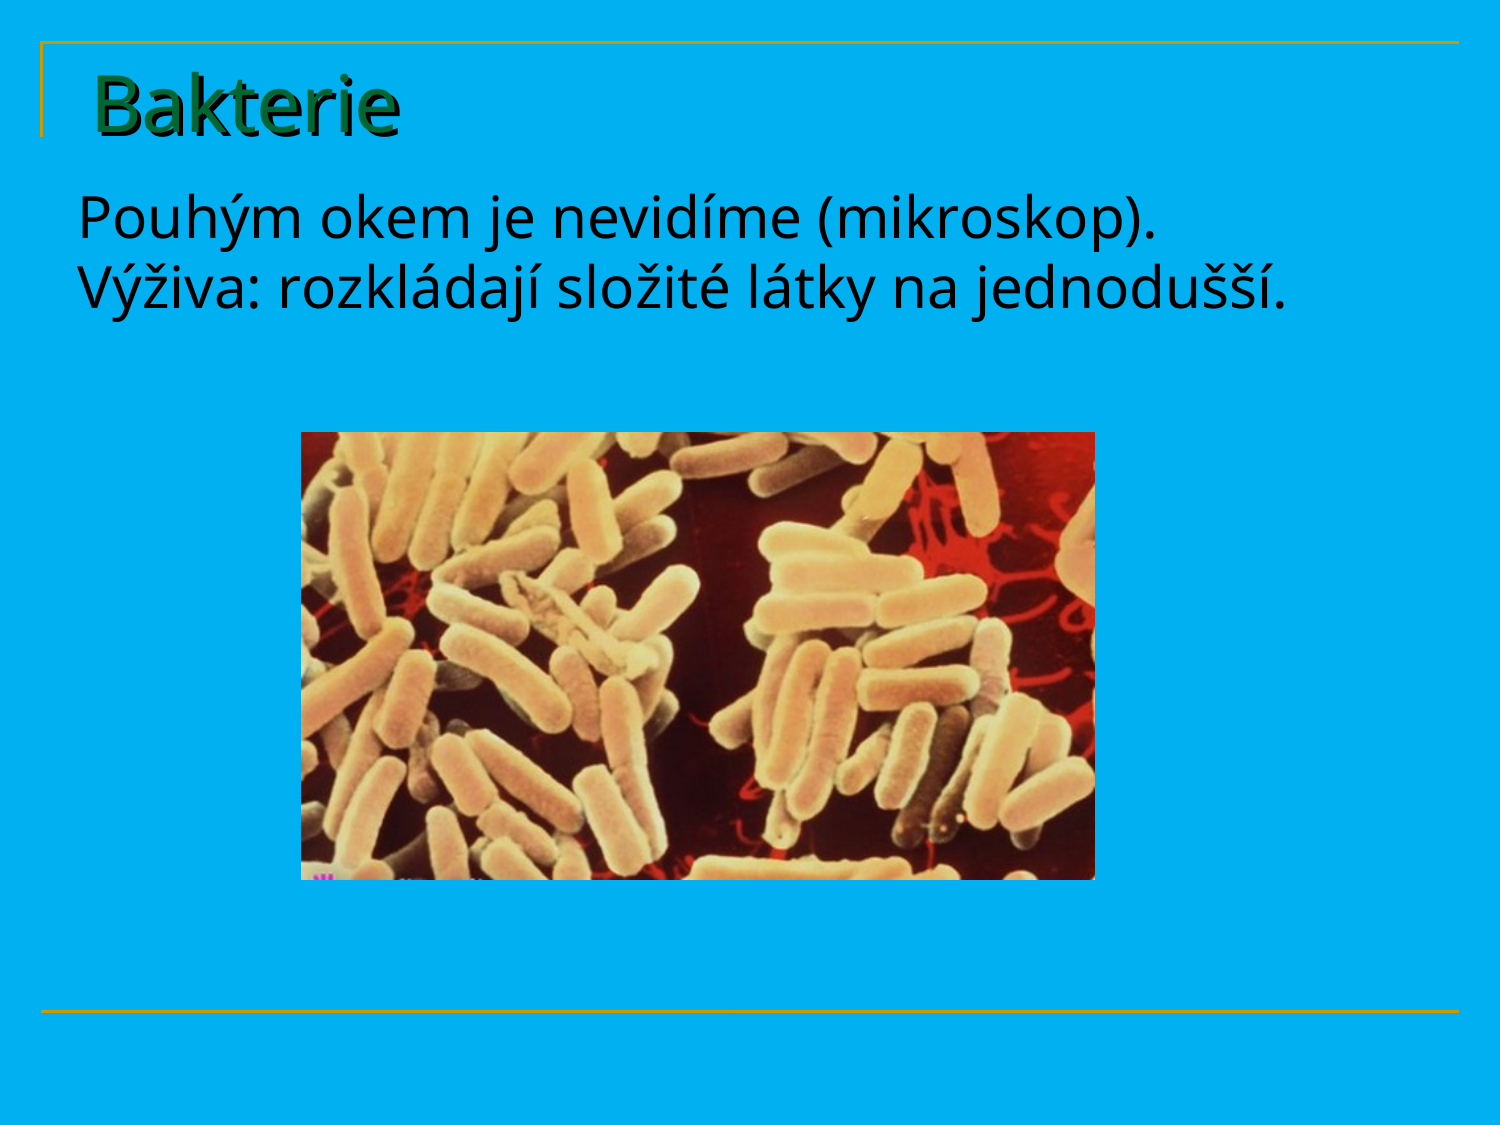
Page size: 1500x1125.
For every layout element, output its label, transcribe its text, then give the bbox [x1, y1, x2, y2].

title Bakterie [75, 45, 1426, 172]
list Pouhým okem je nevidíme (mikroskop). Výživa: rozkládají složité látky na jednodušší. [62, 172, 1447, 351]
picture [302, 433, 1094, 879]
